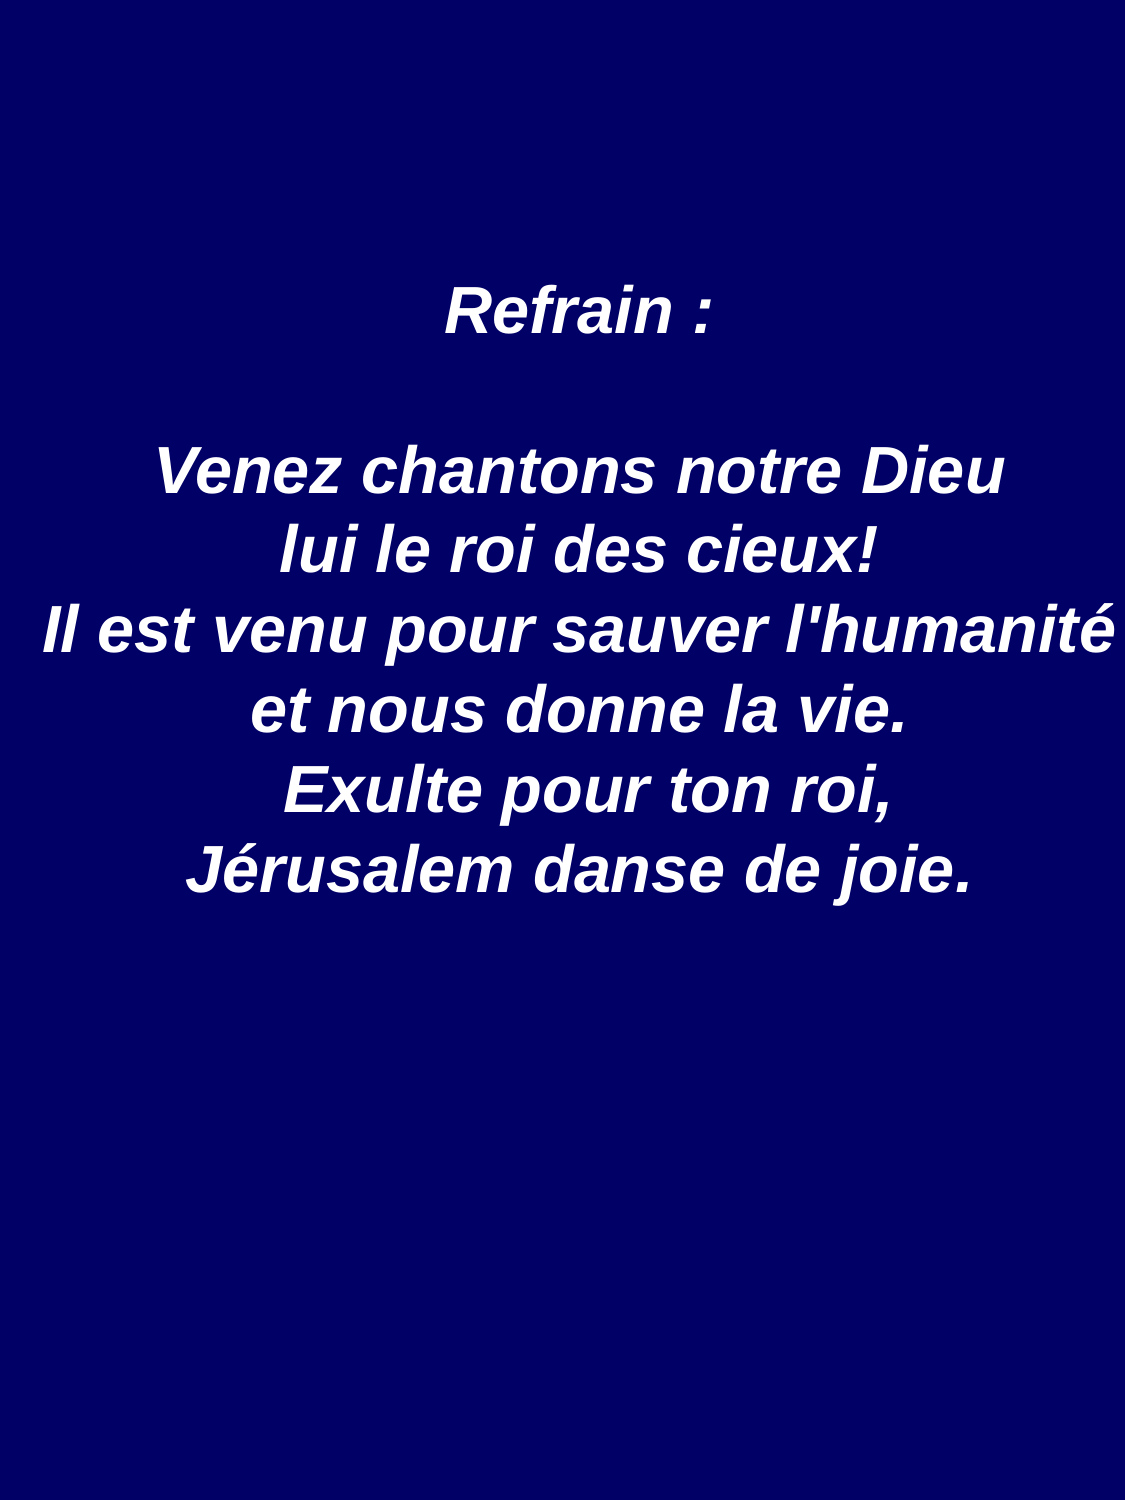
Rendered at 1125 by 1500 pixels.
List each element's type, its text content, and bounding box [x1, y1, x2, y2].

text_box Refrain : Venez chantons notre Dieu lui le roi des cieux! Il est venu pour sauver l'humanité et nous donne la vie. Exulte pour ton roi, Jérusalem danse de joie. [10, 269, 1125, 1144]
